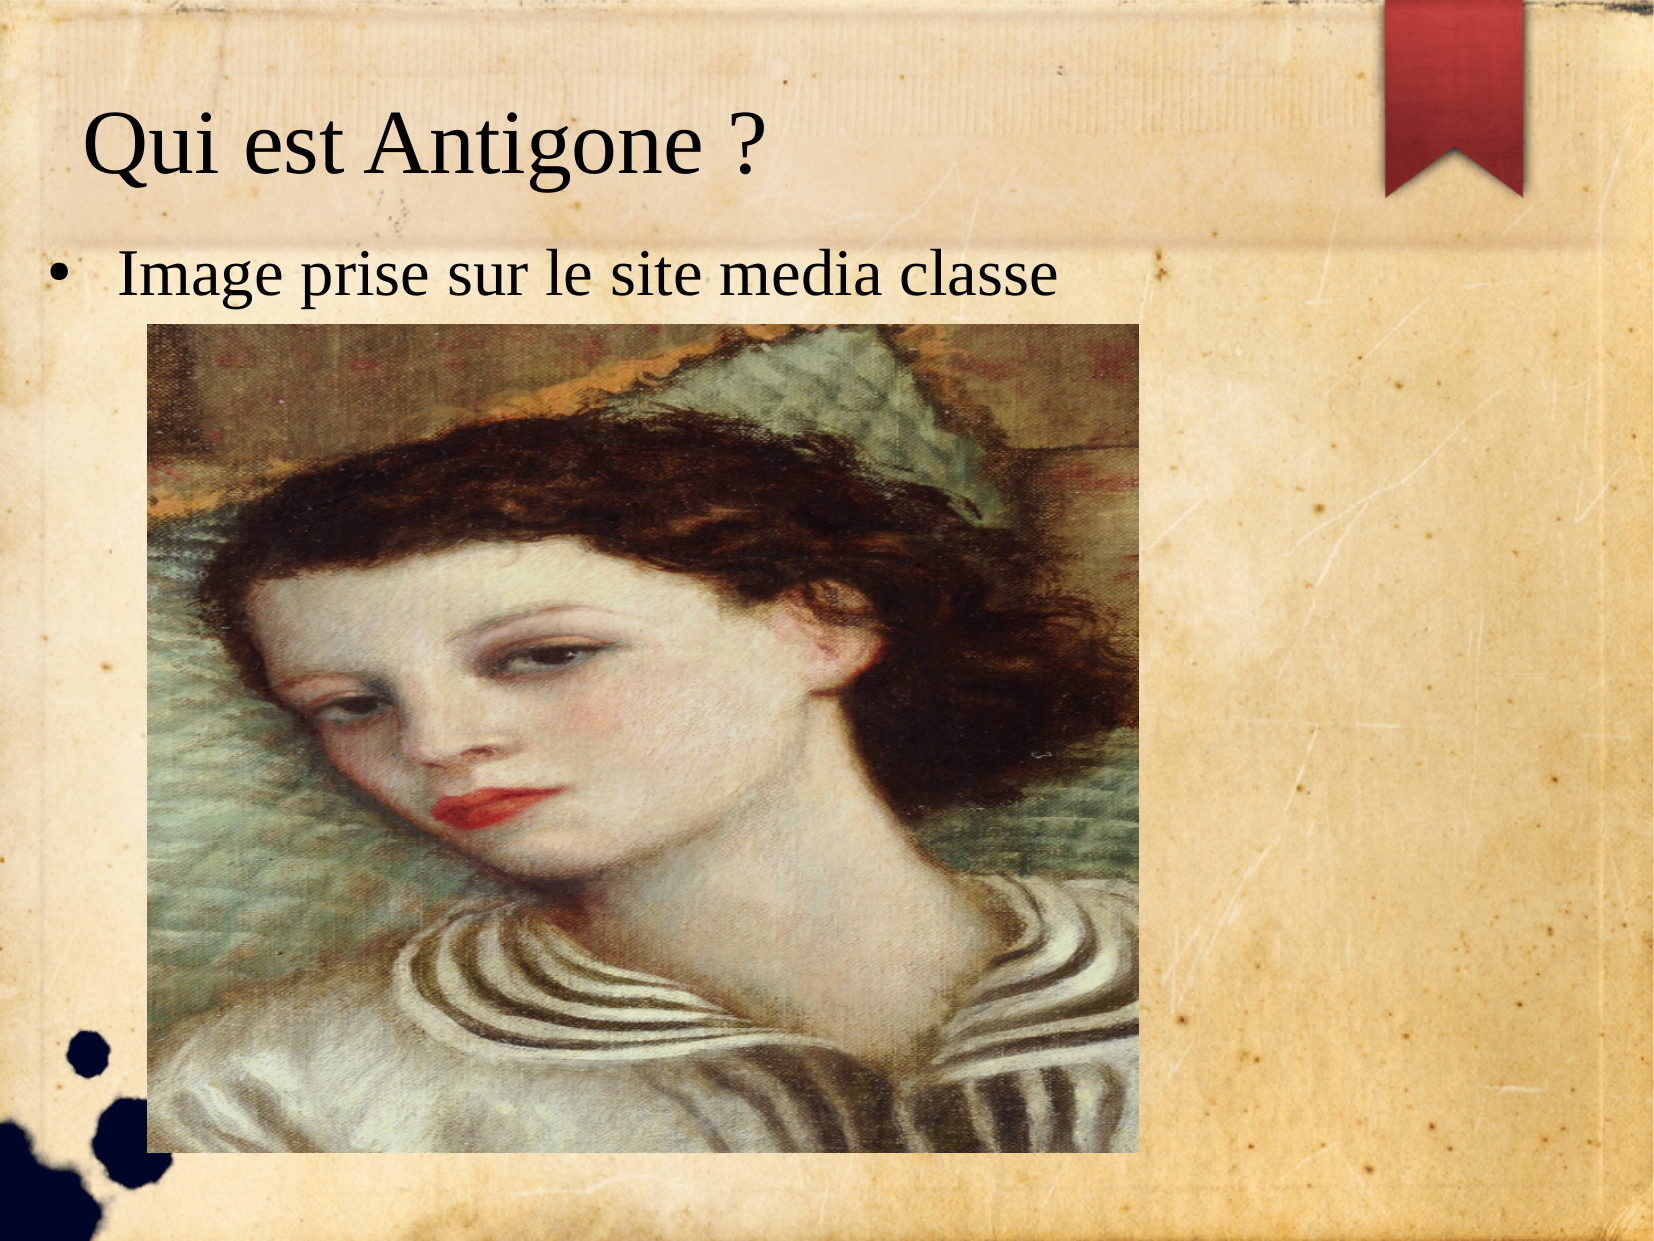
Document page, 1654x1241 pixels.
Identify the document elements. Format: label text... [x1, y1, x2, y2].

list Image prise sur le site media classe [29, 236, 1595, 1211]
title Qui est Antigone ? [82, 49, 1347, 236]
picture [0, 0, 1654, 1241]
